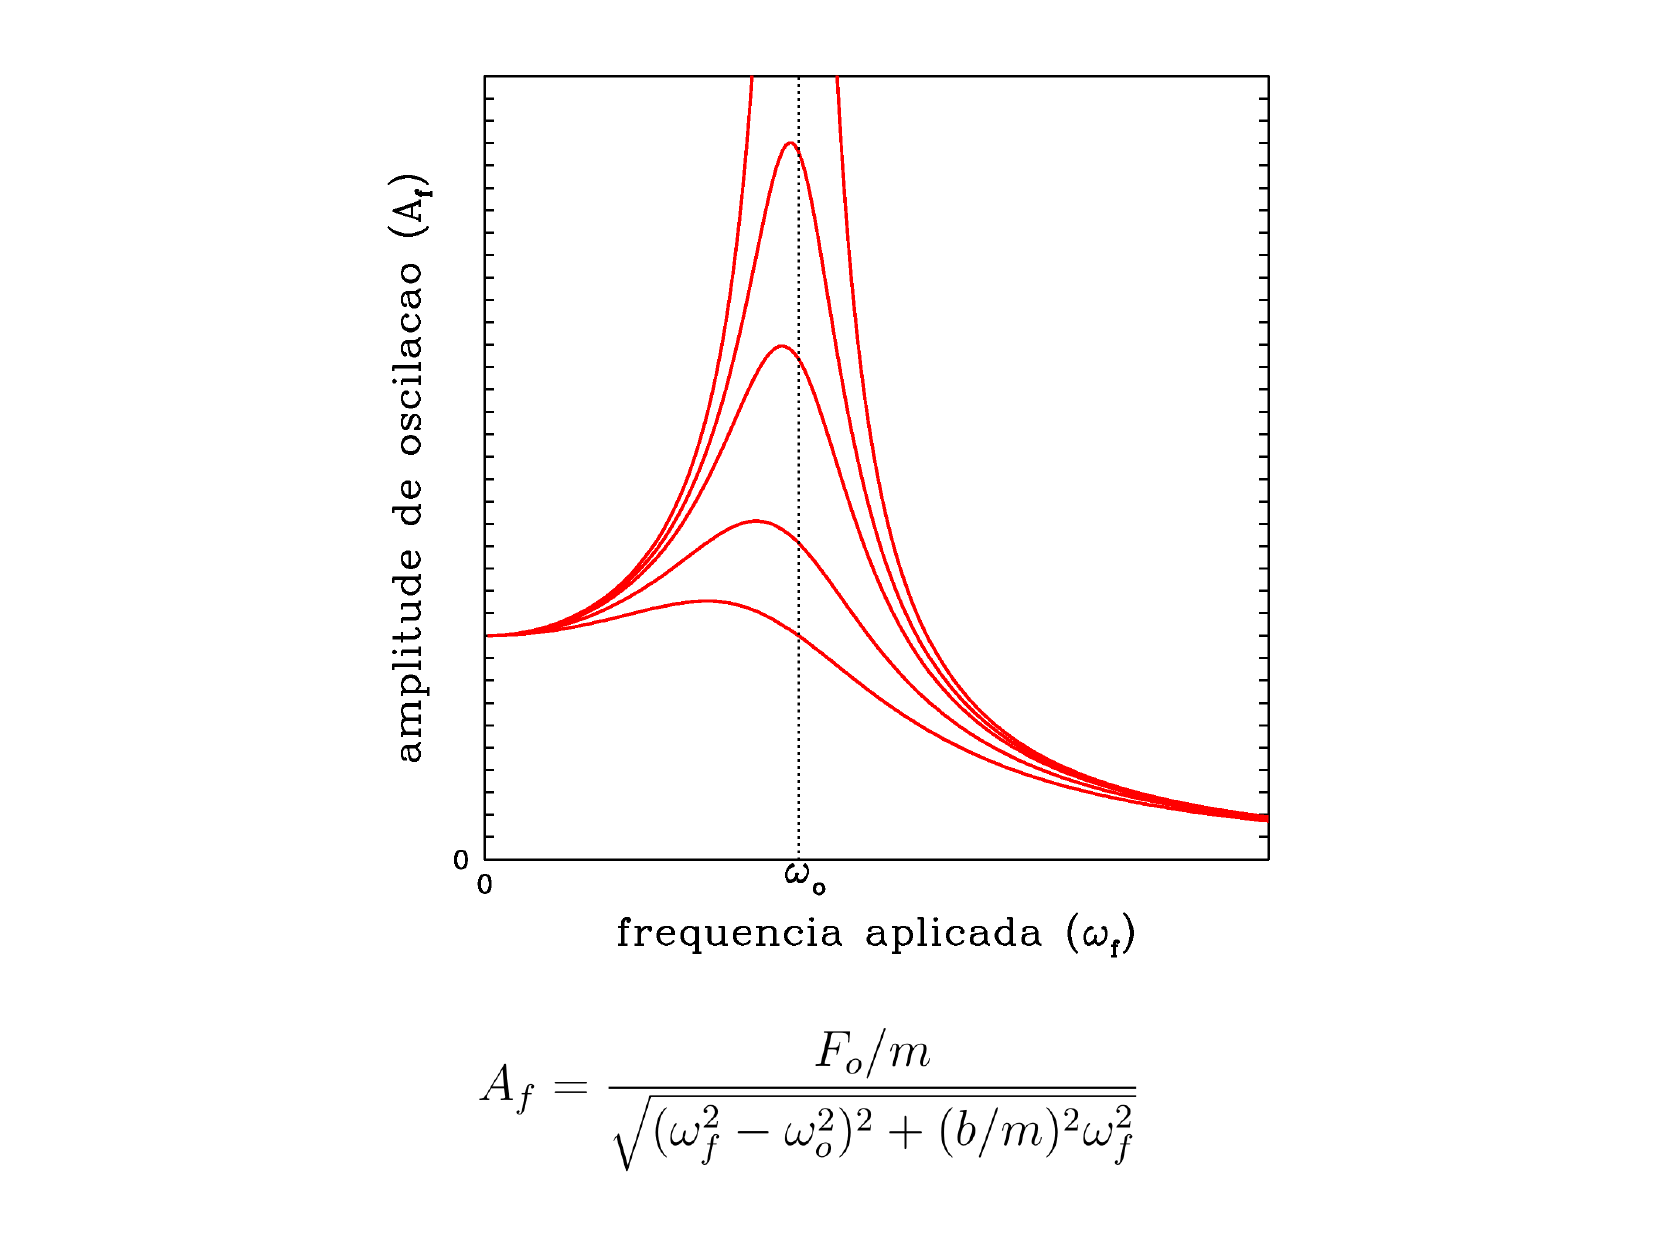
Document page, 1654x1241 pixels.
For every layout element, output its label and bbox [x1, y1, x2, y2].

picture [383, 25, 1317, 959]
picture [460, 1003, 1158, 1191]
